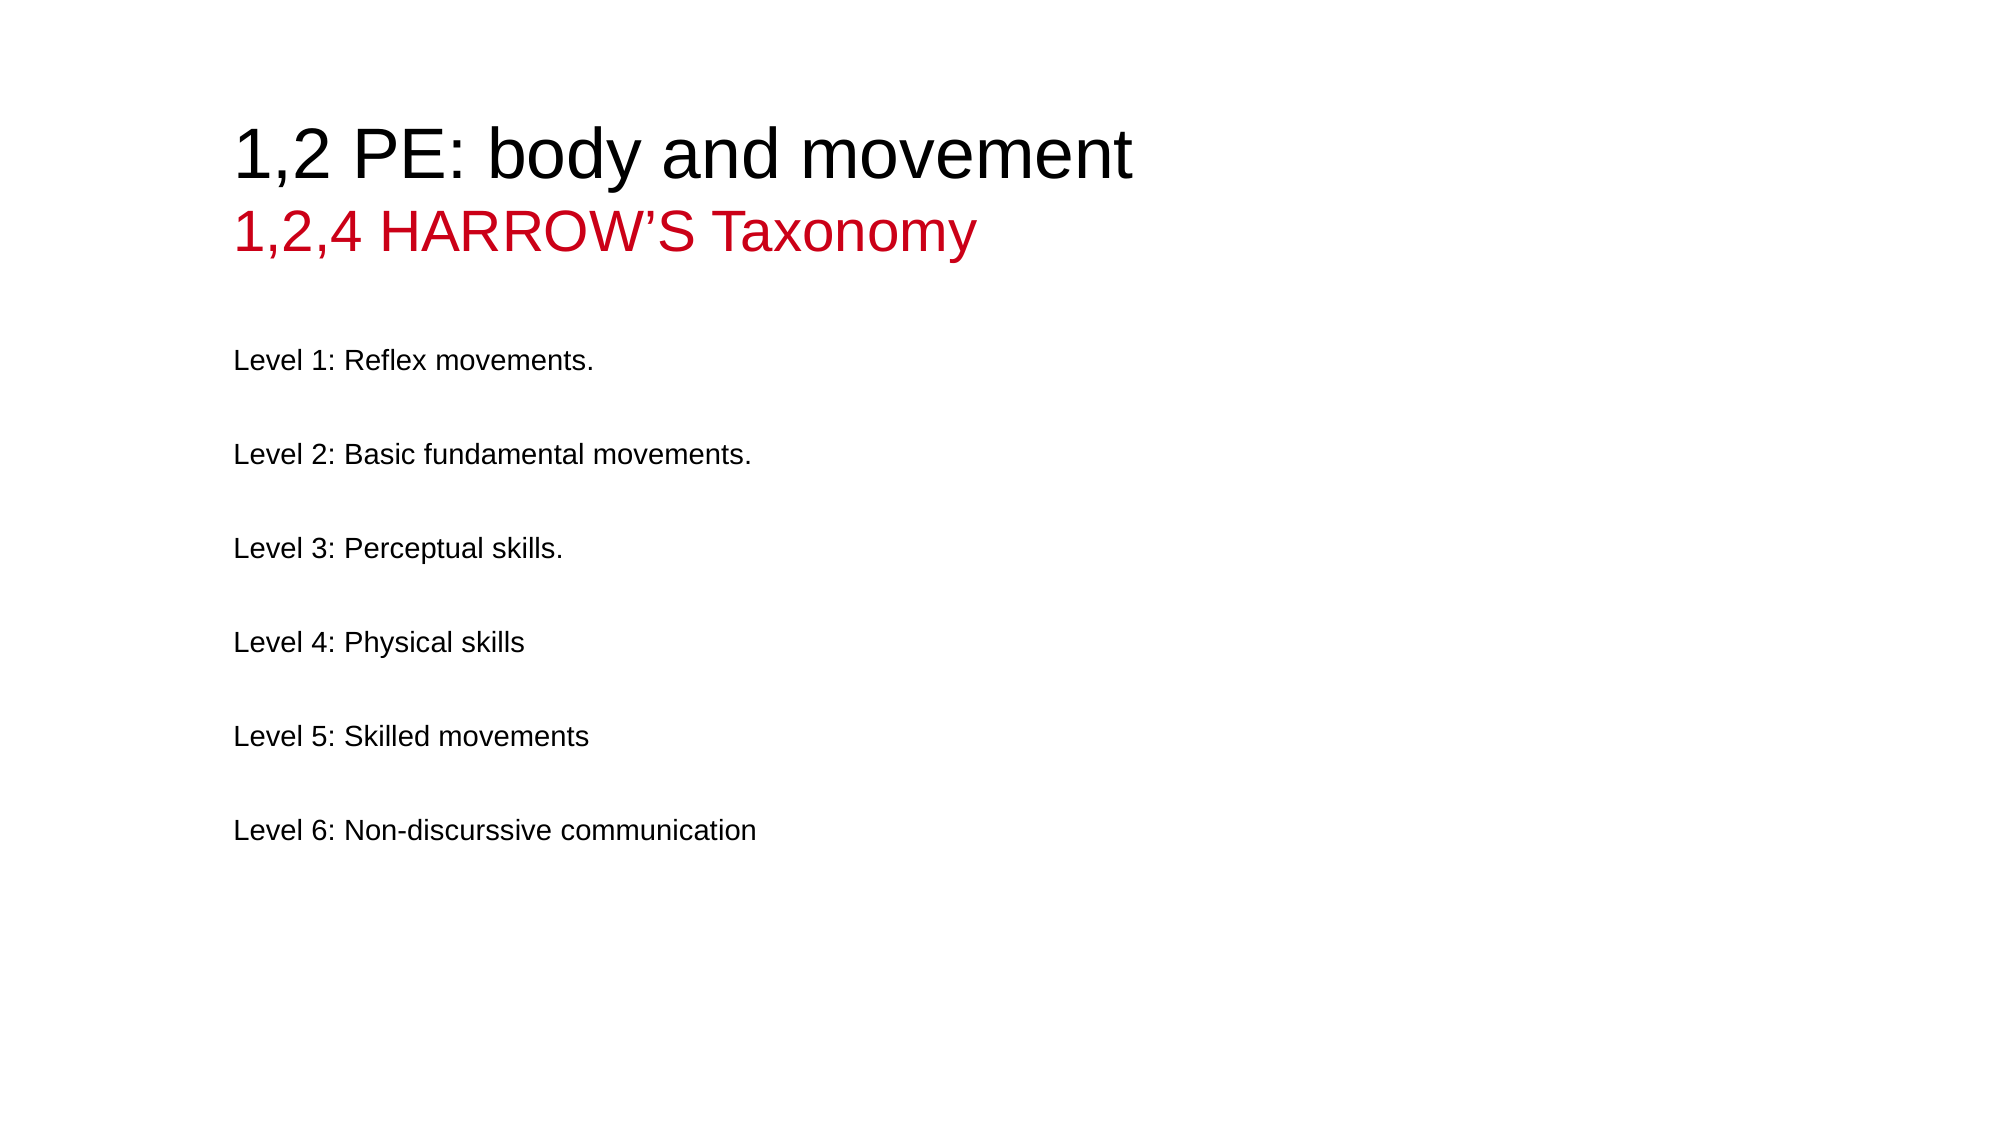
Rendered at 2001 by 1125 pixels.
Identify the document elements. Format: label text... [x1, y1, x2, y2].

subtitle 1,2,4 HARROW’S Taxonomy [233, 193, 1140, 253]
list Level 1: Reflex movements. Level 2: Basic fundamental movements. Level 3: Perceptual skills. Level 4: Physical skills Level 5: Skilled movements Level 6: Non-discurssive communication [233, 341, 1140, 949]
title 1,2 PE: body and movement [233, 91, 1140, 193]
